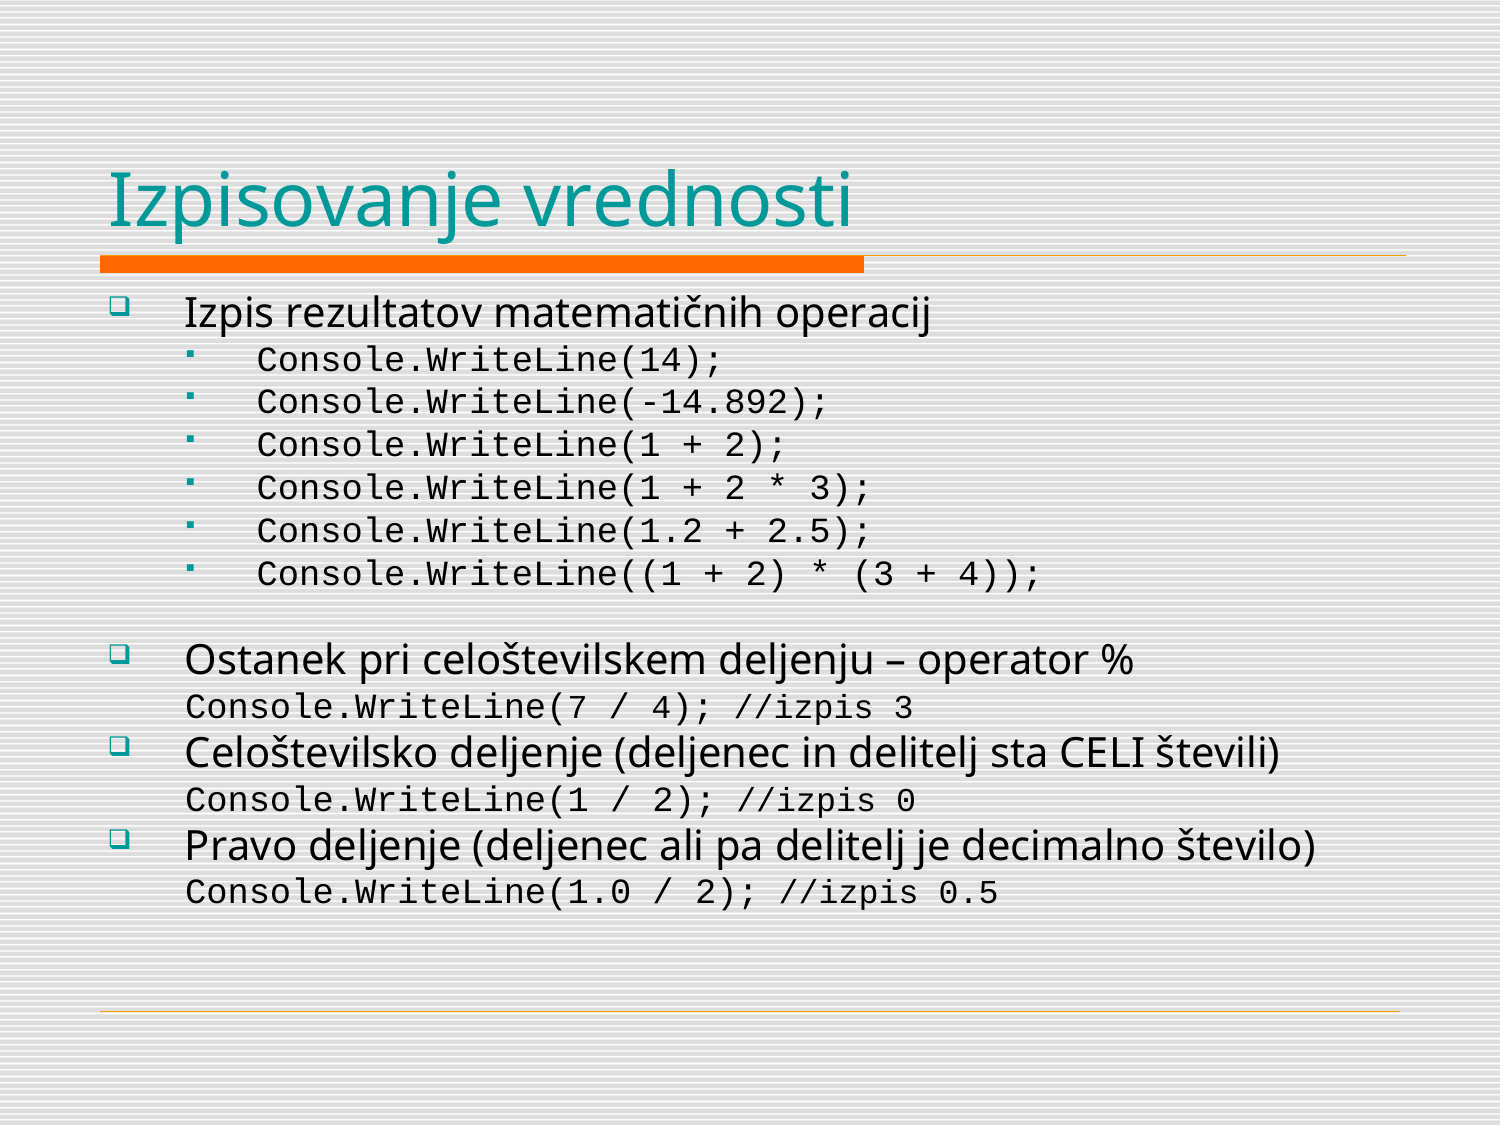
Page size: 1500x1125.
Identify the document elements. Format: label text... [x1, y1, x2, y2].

title Izpisovanje vrednosti [94, 49, 1407, 250]
list Izpis rezultatov matematičnih operacij Console.WriteLine(14); Console.WriteLine(-14.892); Console.WriteLine(1 + 2); Console.WriteLine(1 + 2 * 3); Console.WriteLine(1.2 + 2.5); Console.WriteLine((1 + 2) * (3 + 4)); Ostanek pri celoštevilskem deljenju – operator % Console.WriteLine(7 / 4); //izpis 3 Celoštevilsko deljenje (deljenec in delitelj sta CELI števili) Console.WriteLine(1 / 2); //izpis 0 Pravo deljenje (deljenec ali pa delitelj je decimalno število) Console.WriteLine(1.0 / 2); //izpis 0.5 [92, 287, 1406, 1024]
picture [0, 0, 1500, 1125]
